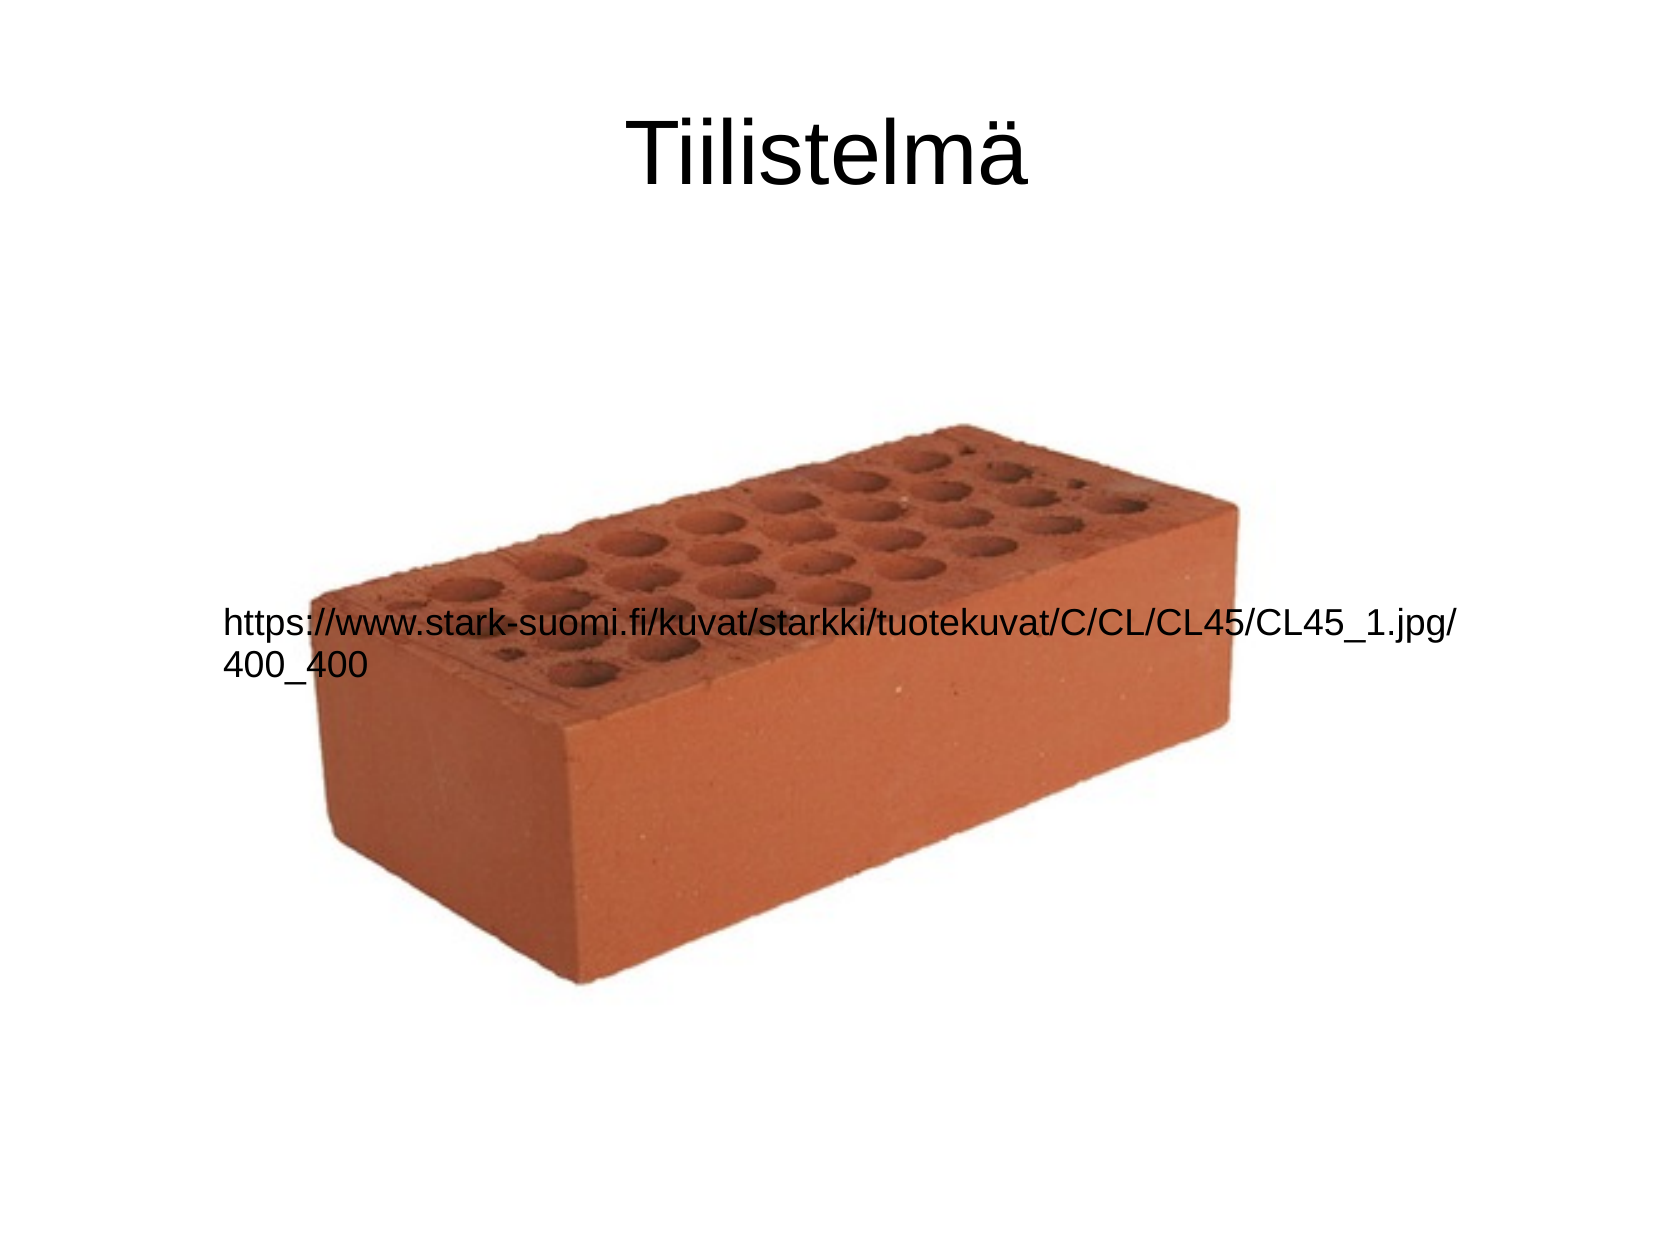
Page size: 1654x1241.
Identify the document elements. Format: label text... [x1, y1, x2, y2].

text_box https://www.stark-suomi.fi/kuvat/starkki/tuotekuvat/C/CL/CL45/CL45_1.jpg/400_400 [208, 594, 1618, 652]
title Tiilistelmä [82, 49, 1571, 257]
picture [0, 0, 1654, 1241]
